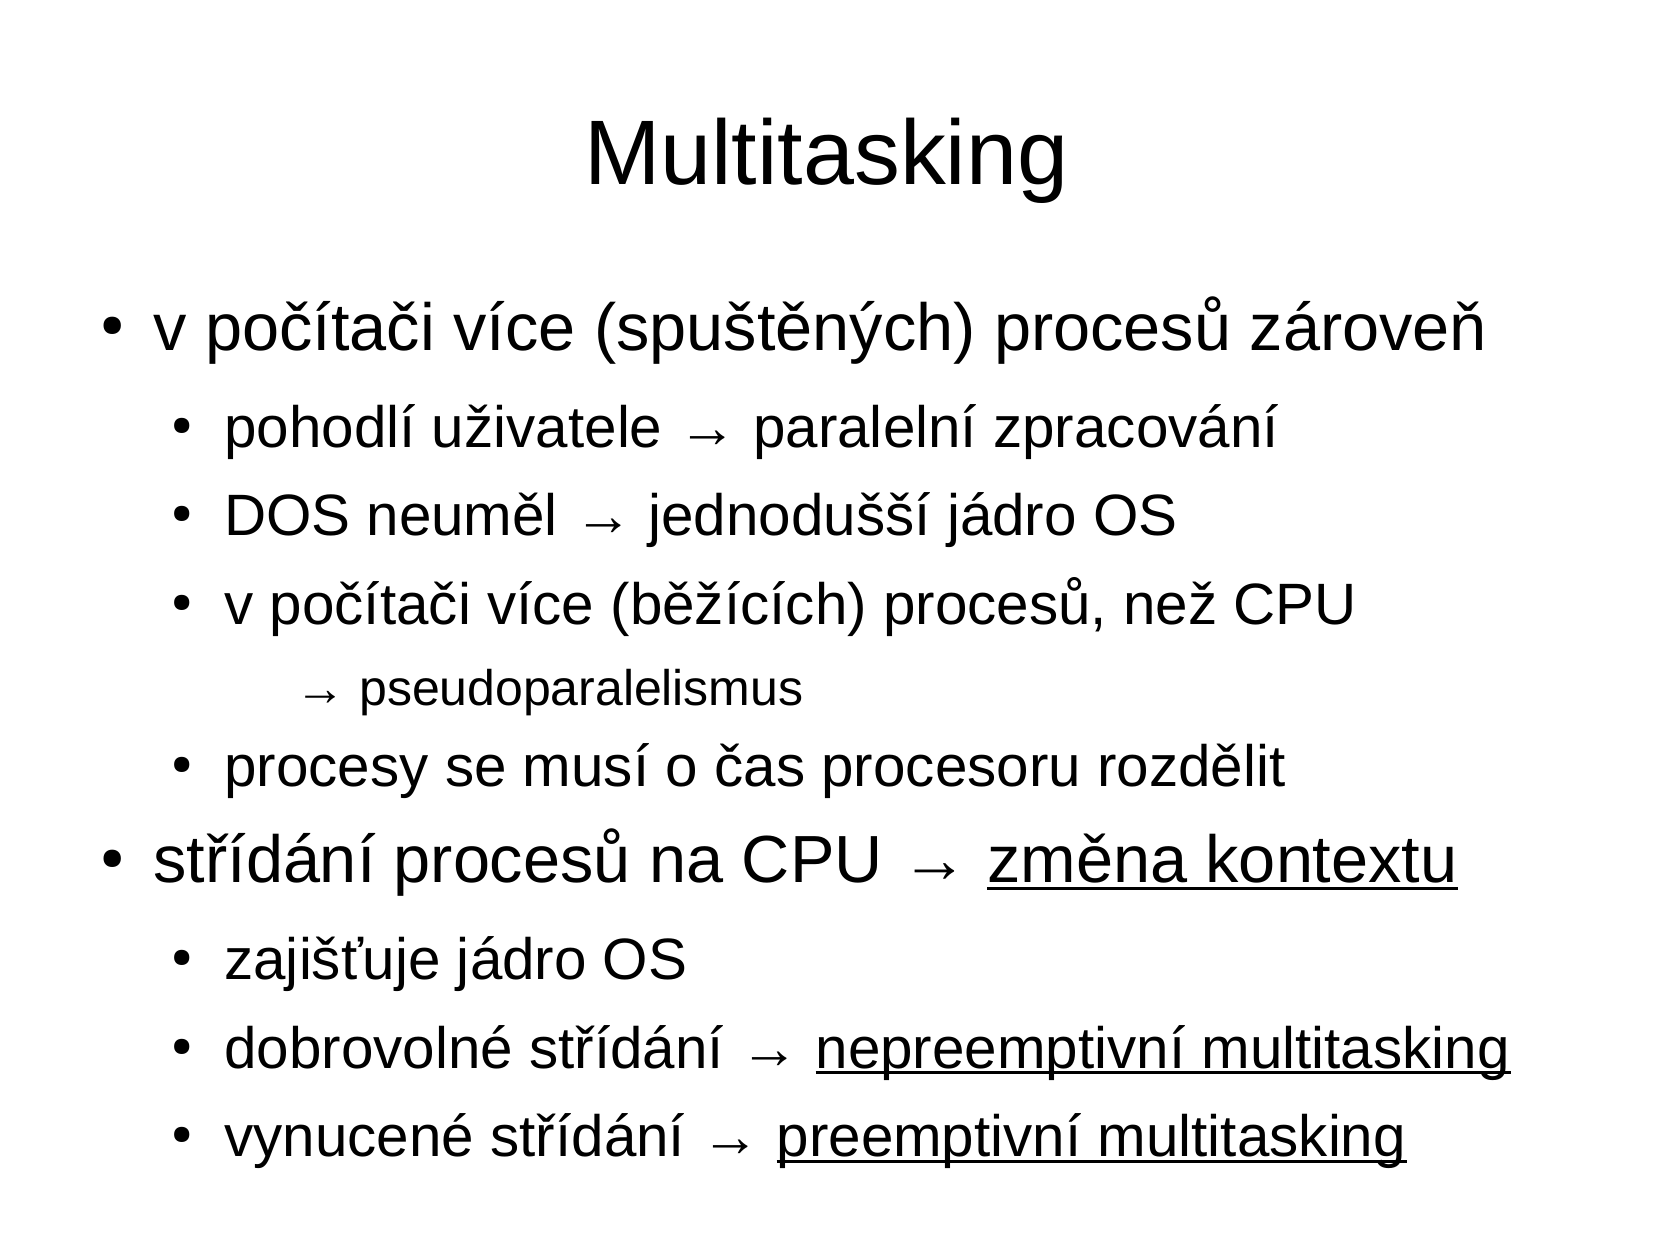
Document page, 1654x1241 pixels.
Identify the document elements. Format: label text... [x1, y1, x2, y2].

title Multitasking [82, 56, 1571, 250]
list v počítači více (spuštěných) procesů zároveň pohodlí uživatele → paralelní zpracování DOS neuměl → jednodušší jádro OS v počítači více (běžících) procesů, než CPU → pseudoparalelismus procesy se musí o čas procesoru rozdělit střídání procesů na CPU → změna kontextu zajišťuje jádro OS dobrovolné střídání → nepreemptivní multitasking vynucené střídání → preemptivní multitasking [82, 290, 1571, 1170]
